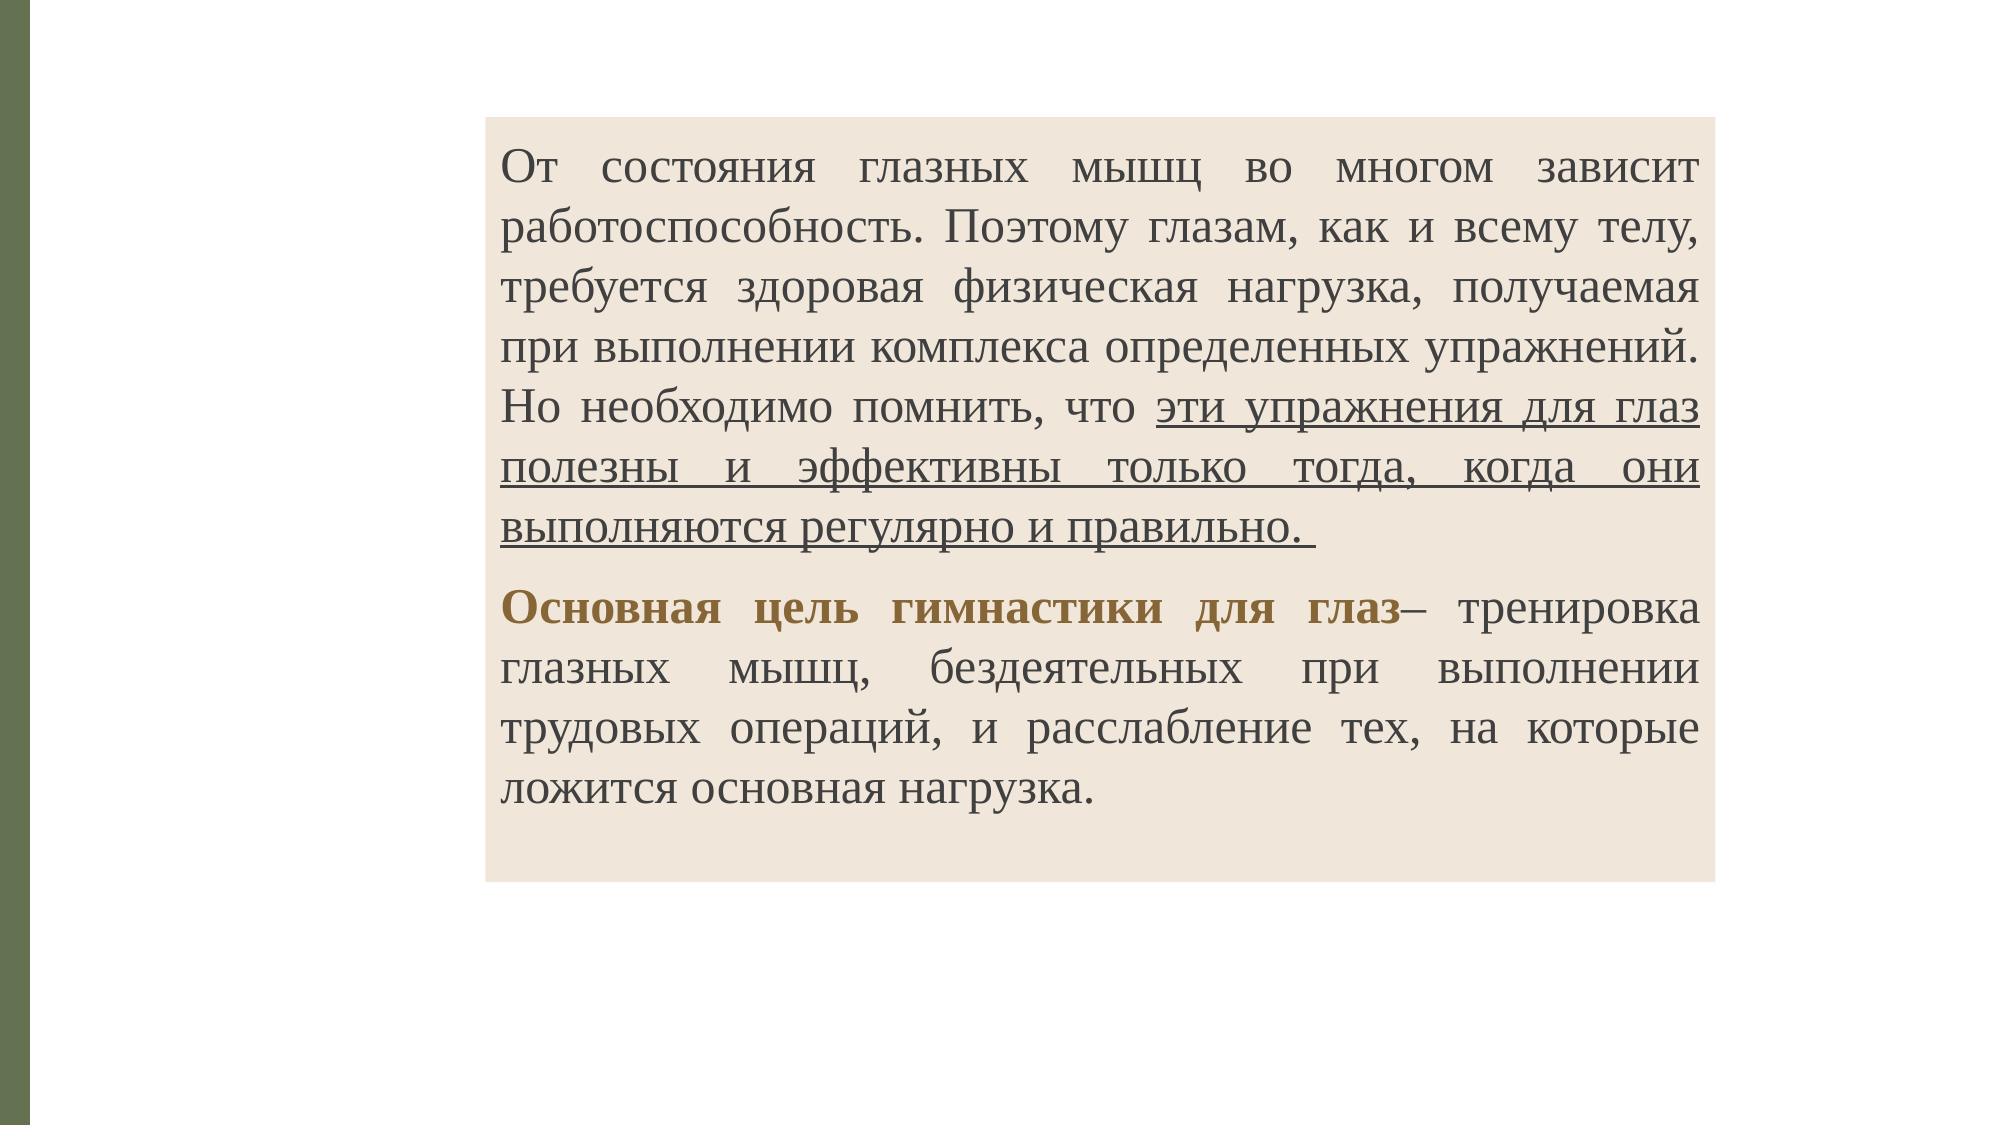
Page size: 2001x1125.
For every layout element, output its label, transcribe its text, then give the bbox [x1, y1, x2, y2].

list От состояния глазных мышц во многом зависит работоспособность. Поэтому глазам, как и всему телу, требуется здоровая физическая нагрузка, получаемая при выполнении комплекса определенных упражнений. Но необходимо помнить, что эти упражнения для глаз полезны и эффективны только тогда, когда они выполняются регулярно и правильно. Основная цель гимнастики для глаз– тренировка глазных мышц, бездеятельных при выполнении трудовых операций, и расслабление тех, на которые ложится основная нагрузка. [485, 117, 1716, 883]
